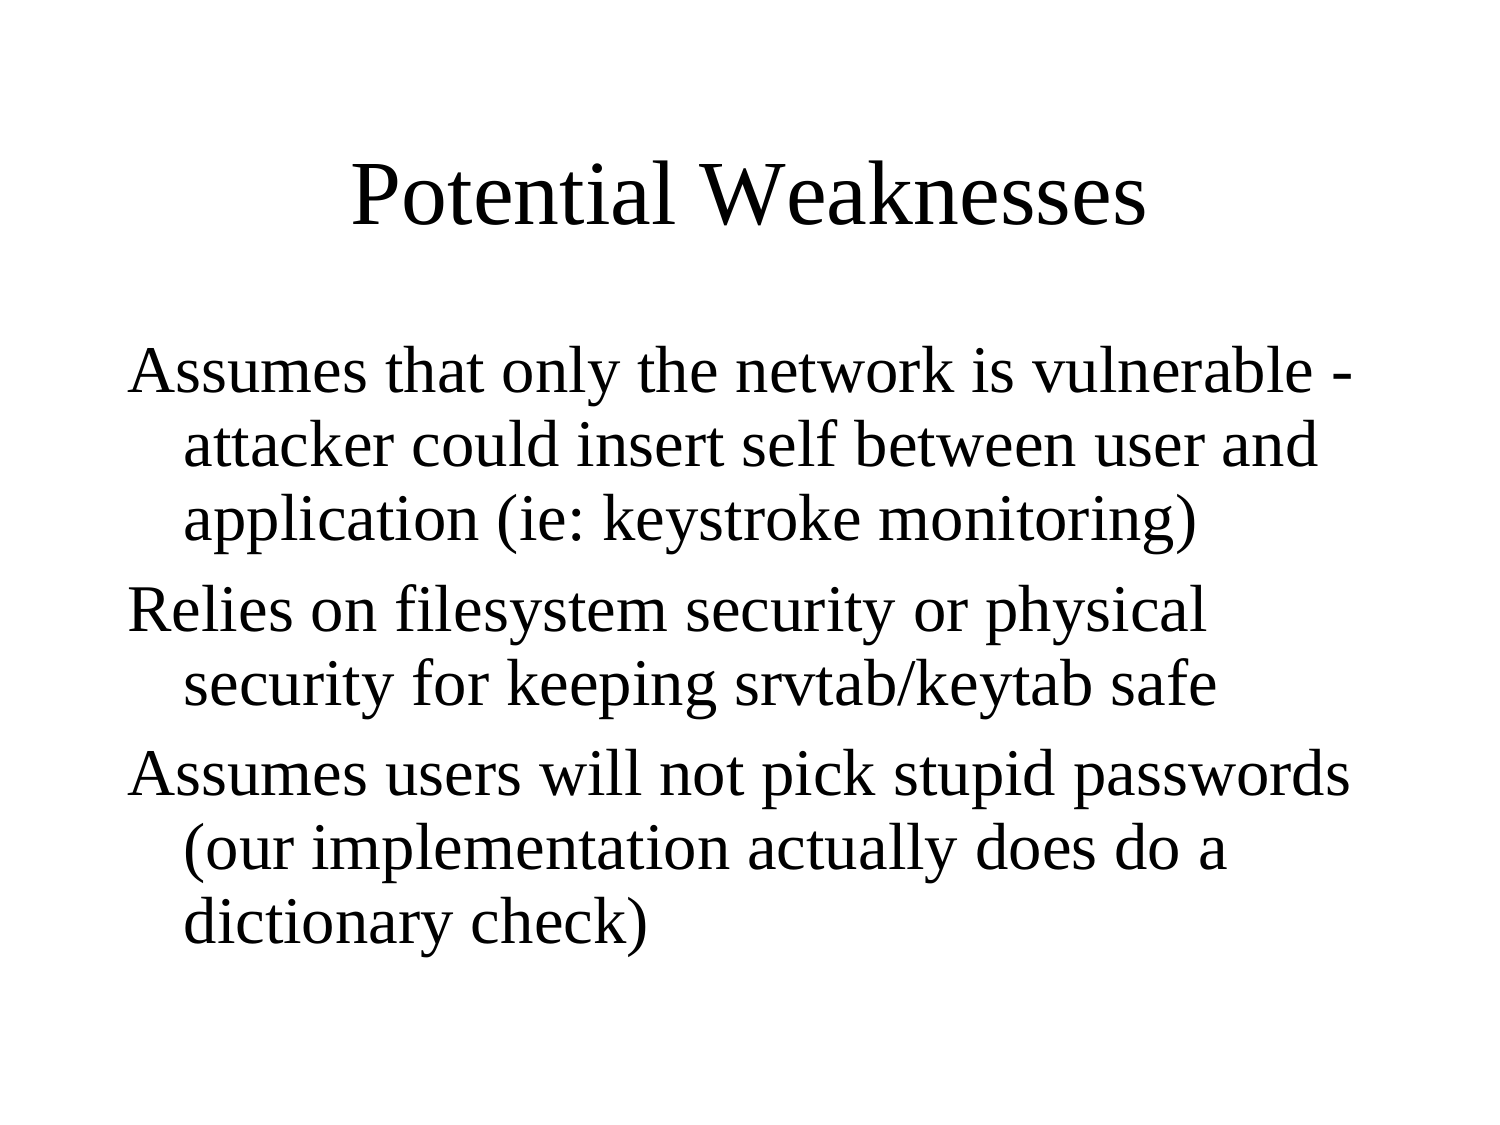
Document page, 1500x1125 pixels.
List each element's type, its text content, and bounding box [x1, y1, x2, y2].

title Potential Weaknesses [112, 99, 1388, 288]
list Assumes that only the network is vulnerable - attacker could insert self between user and application (ie: keystroke monitoring) Relies on filesystem security or physical security for keeping srvtab/keytab safe Assumes users will not pick stupid passwords (our implementation actually does do a dictionary check) [112, 324, 1388, 1041]
